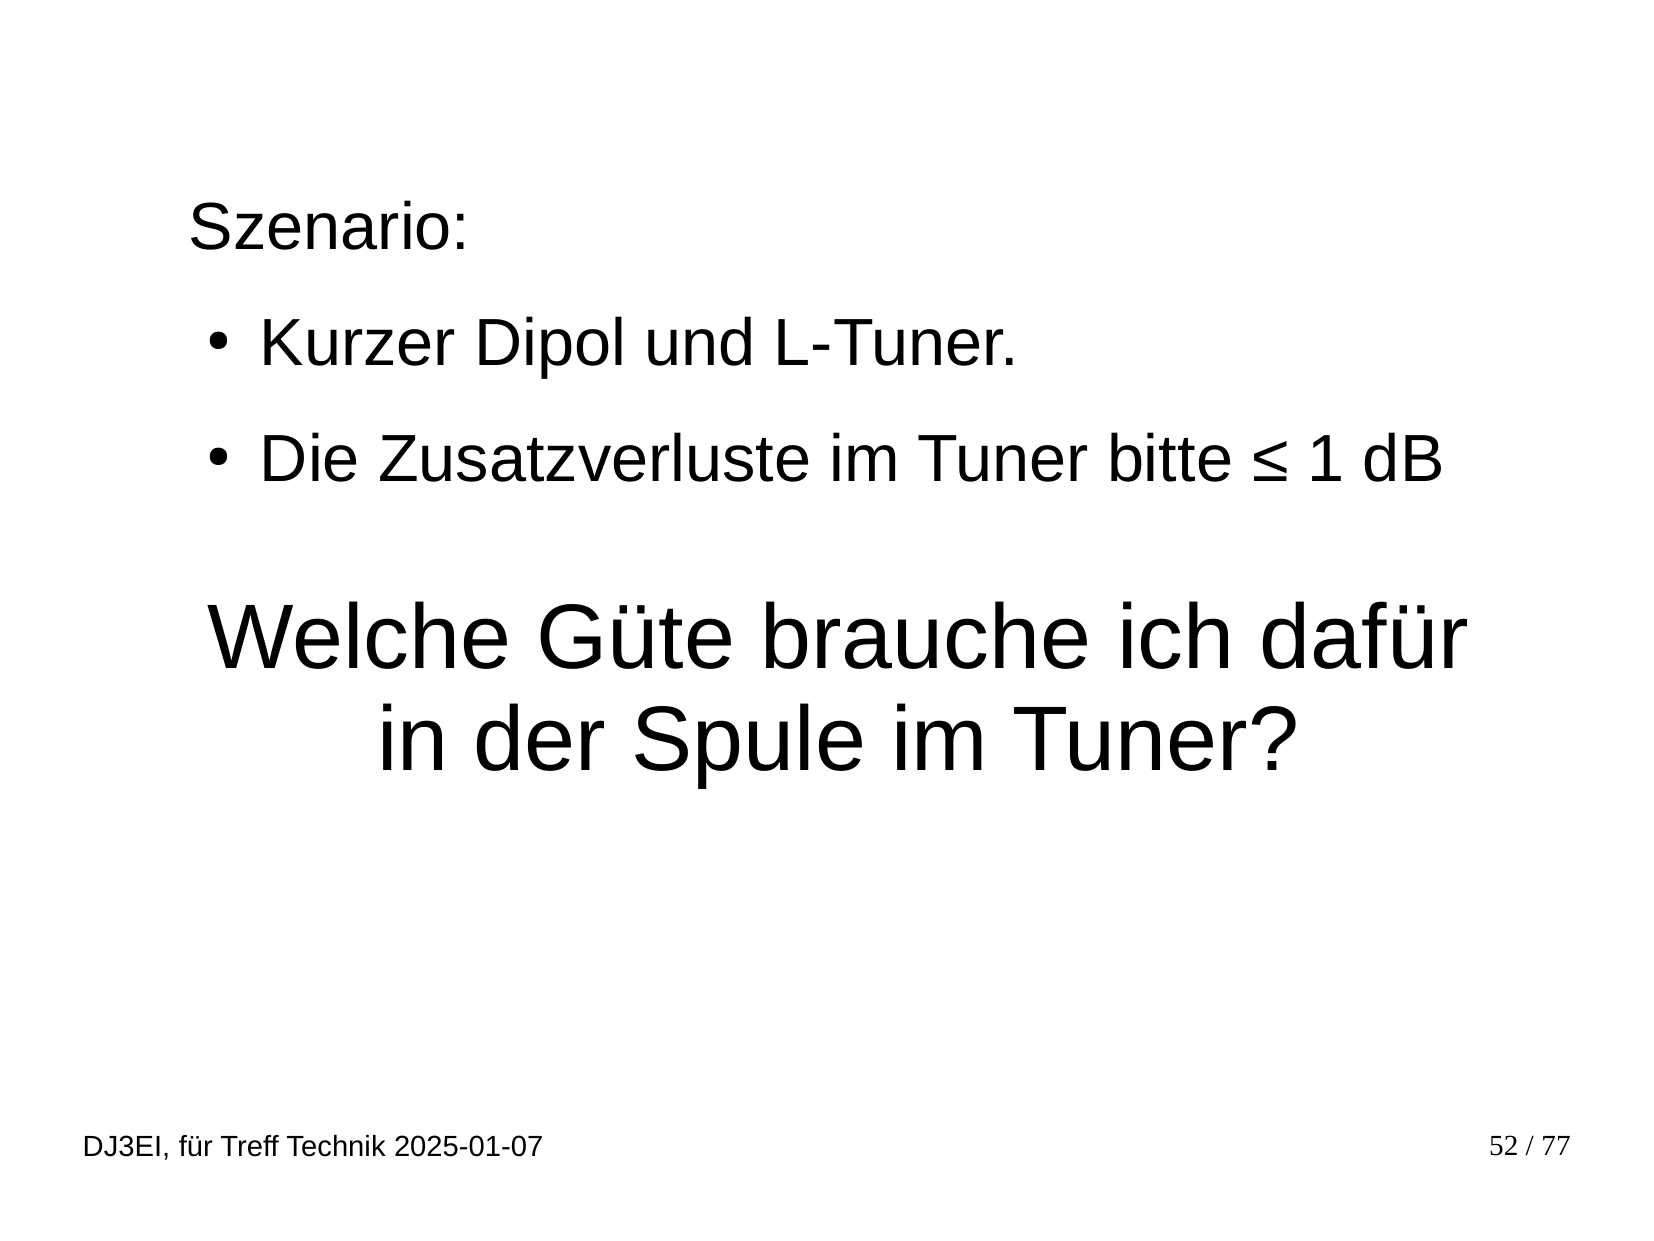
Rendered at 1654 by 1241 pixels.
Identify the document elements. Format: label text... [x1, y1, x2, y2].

list Szenario: Kurzer Dipol und L-Tuner. Die Zusatzverluste im Tuner bitte ≤ 1 dB [188, 188, 1465, 556]
title Welche Güte brauche ich dafür in der Spule im Tuner? [94, 584, 1583, 792]
